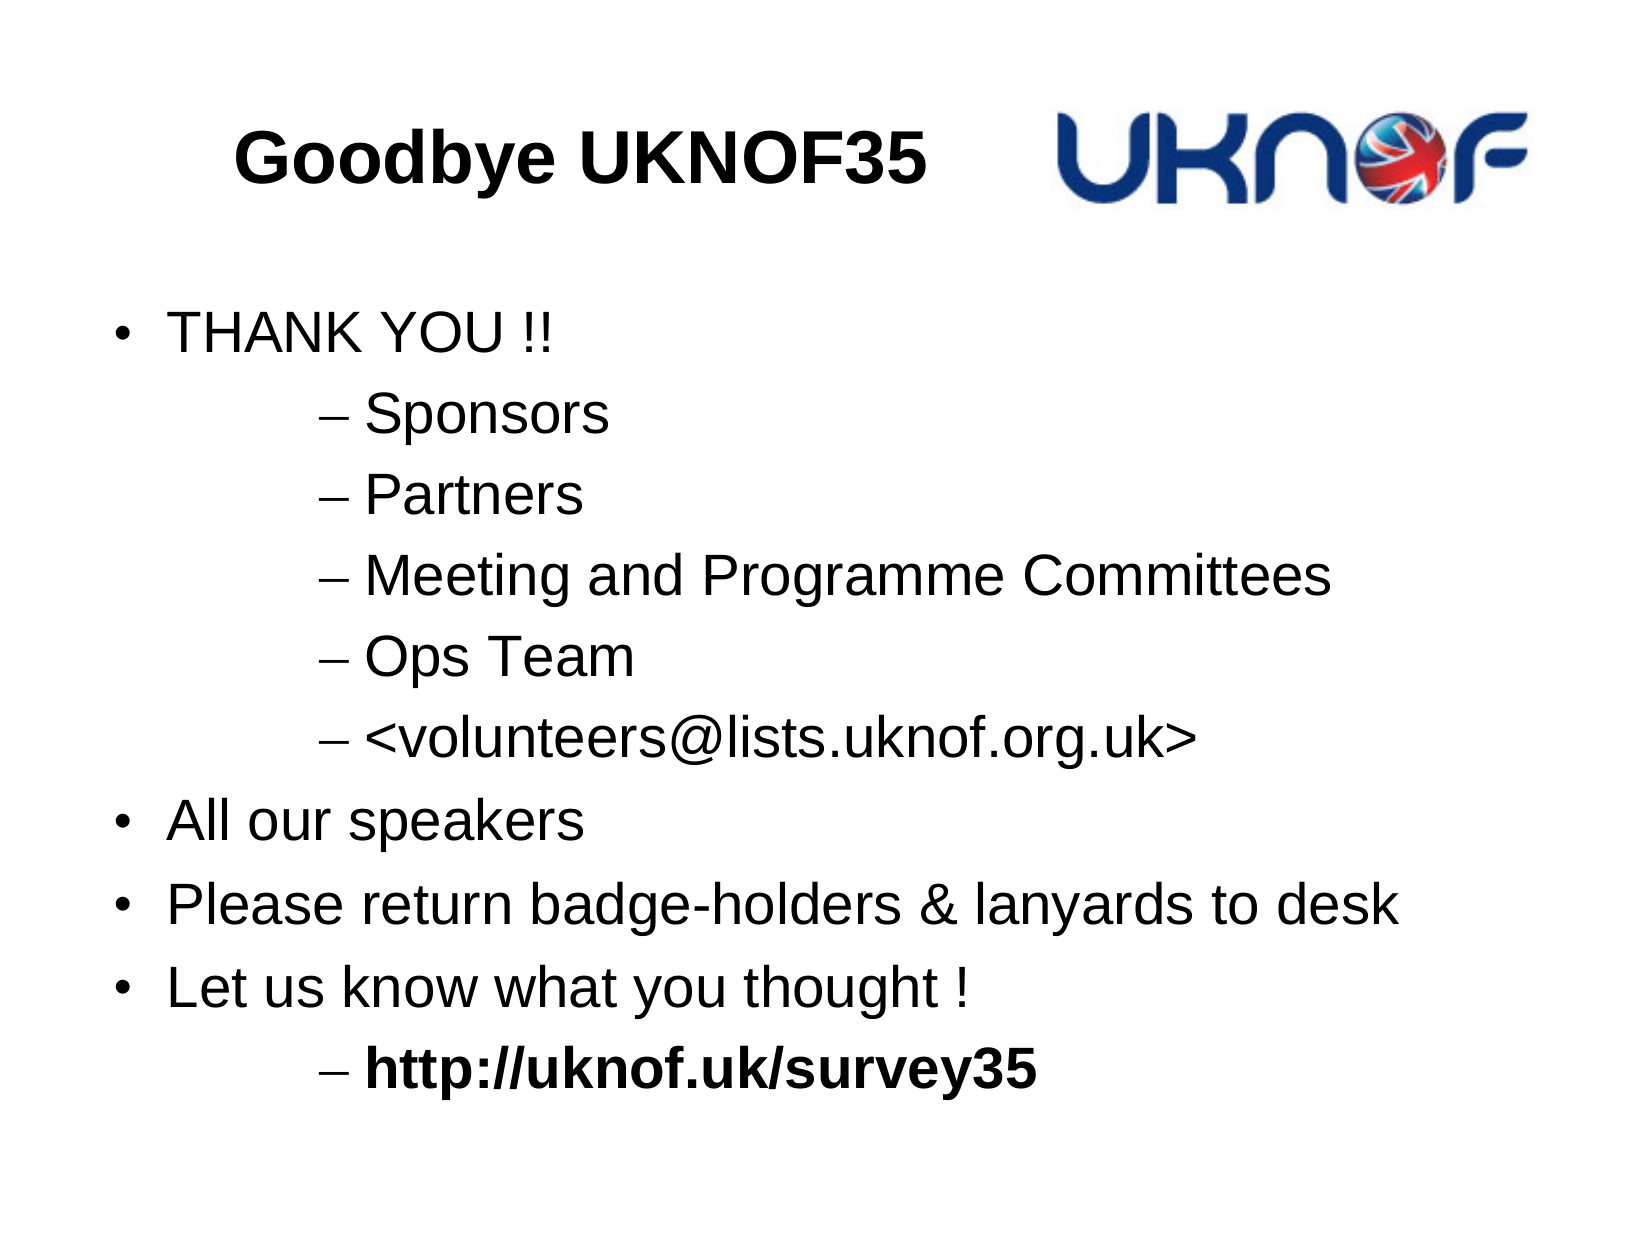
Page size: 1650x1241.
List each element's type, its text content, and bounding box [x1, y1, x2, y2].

title Goodbye UKNOF35 [123, 37, 1013, 279]
picture [1050, 93, 1536, 225]
list THANK YOU !! Sponsors Partners Meeting and Programme Committees Ops Team <volunteers@lists.uknof.org.uk> All our speakers Please return badge-holders & lanyards to desk Let us know what you thought ! http://uknof.uk/survey35 [112, 300, 1513, 1185]
